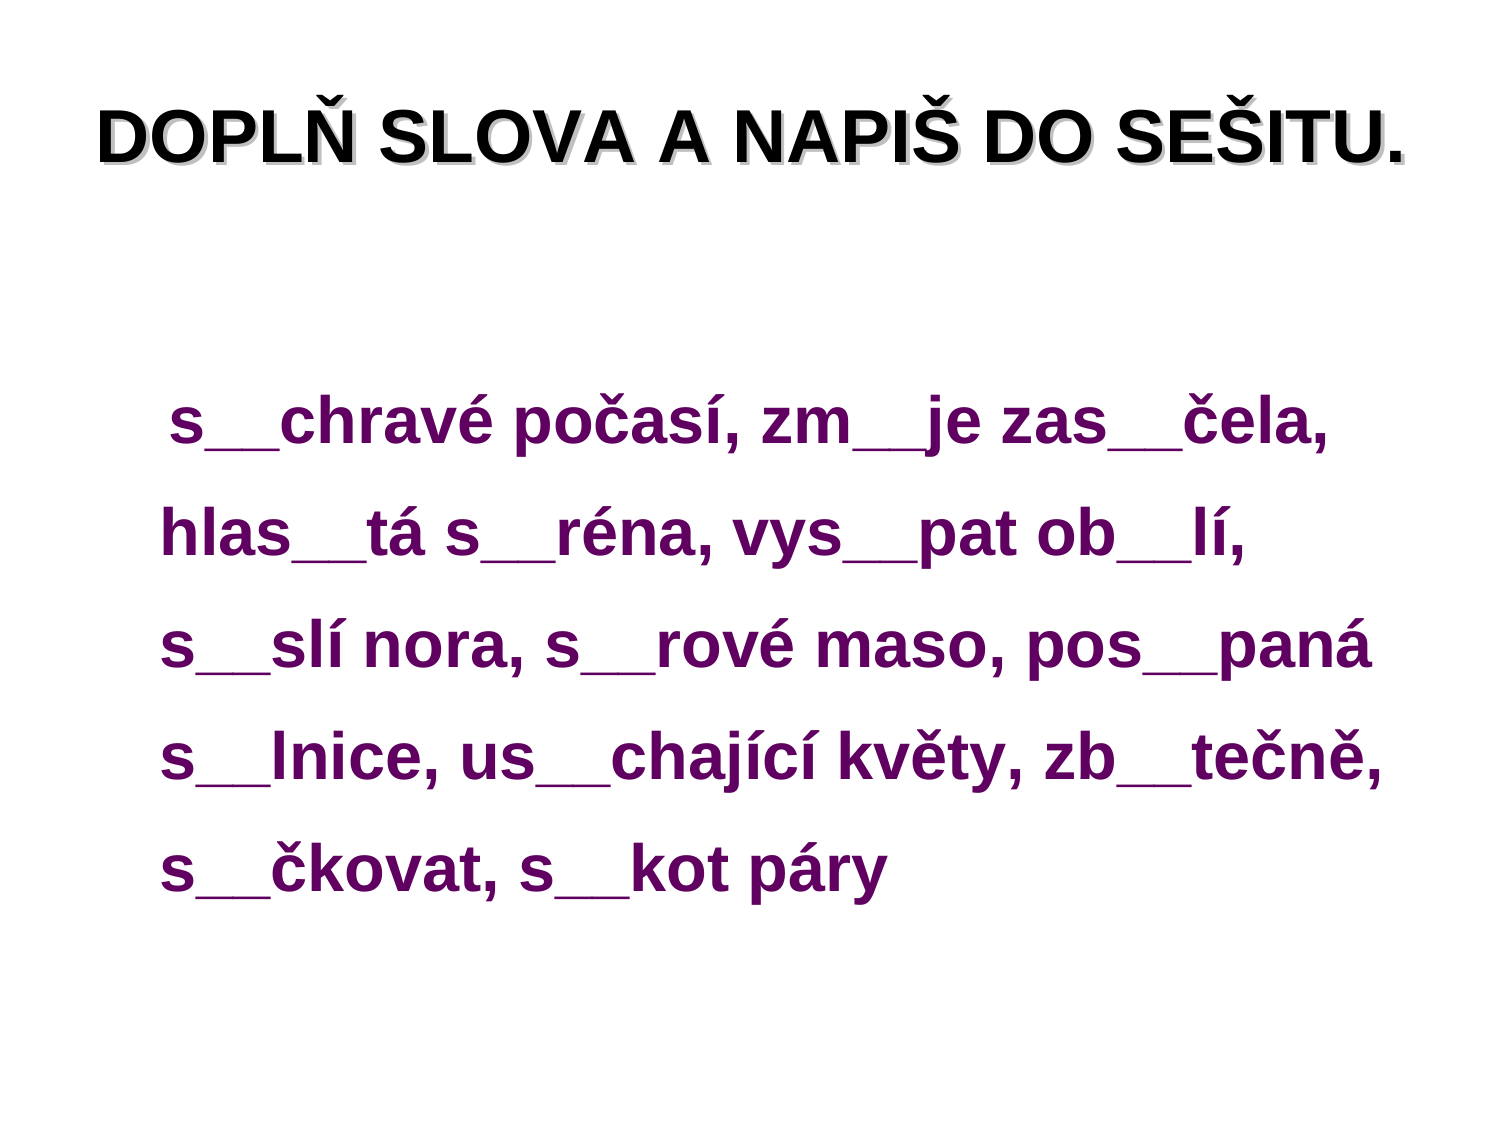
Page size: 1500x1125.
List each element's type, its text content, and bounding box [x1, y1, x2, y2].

list s__chravé počasí, zm__je zas__čela, hlas__tá s__réna, vys__pat ob__lí, s__slí nora, s__rové maso, pos__paná s__lnice, us__chající květy, zb__tečně, s__čkovat, s__kot páry [88, 338, 1439, 1081]
title DOPLŇ SLOVA A NAPIŠ DO SEŠITU. [76, 42, 1427, 231]
